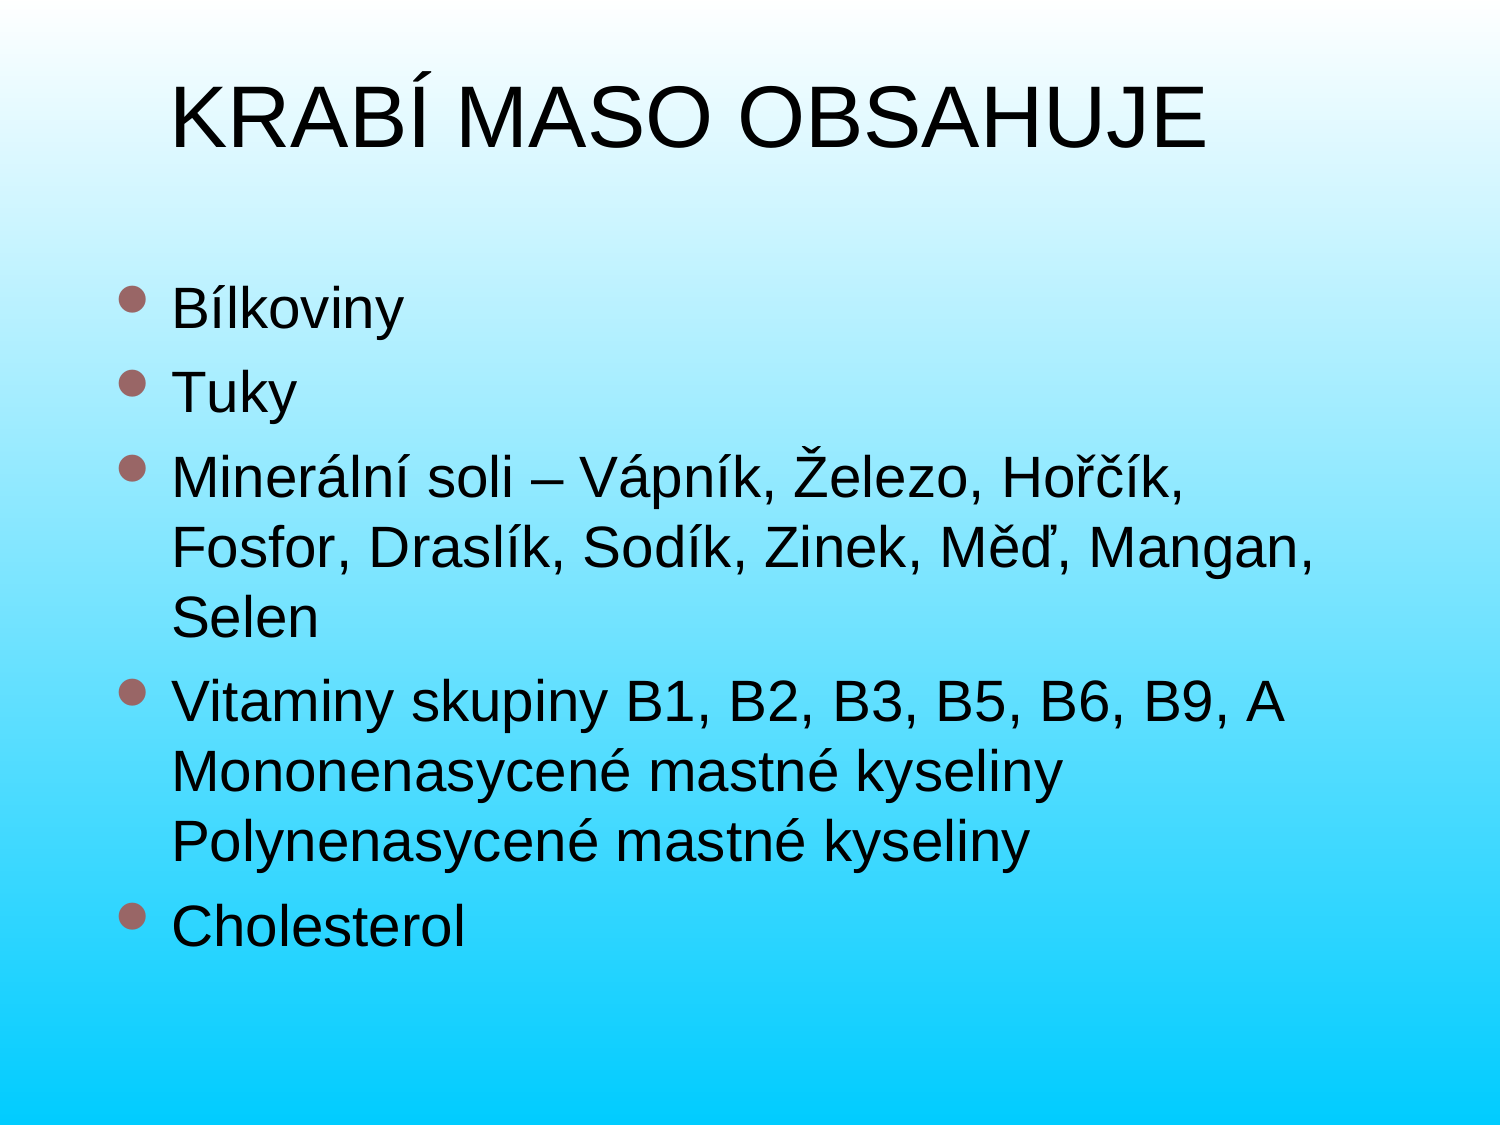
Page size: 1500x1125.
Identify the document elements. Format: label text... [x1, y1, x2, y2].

list Bílkoviny Tuky Minerální soli – Vápník, Železo, Hořčík, Fosfor, Draslík, Sodík, Zinek, Měď, Mangan, Selen Vitaminy skupiny B1, B2, B3, B5, B6, B9, A Mononenasycené mastné kyseliny Polynenasycené mastné kyseliny Cholesterol [99, 262, 1401, 988]
title KRABÍ MASO OBSAHUJE [31, 37, 1347, 188]
